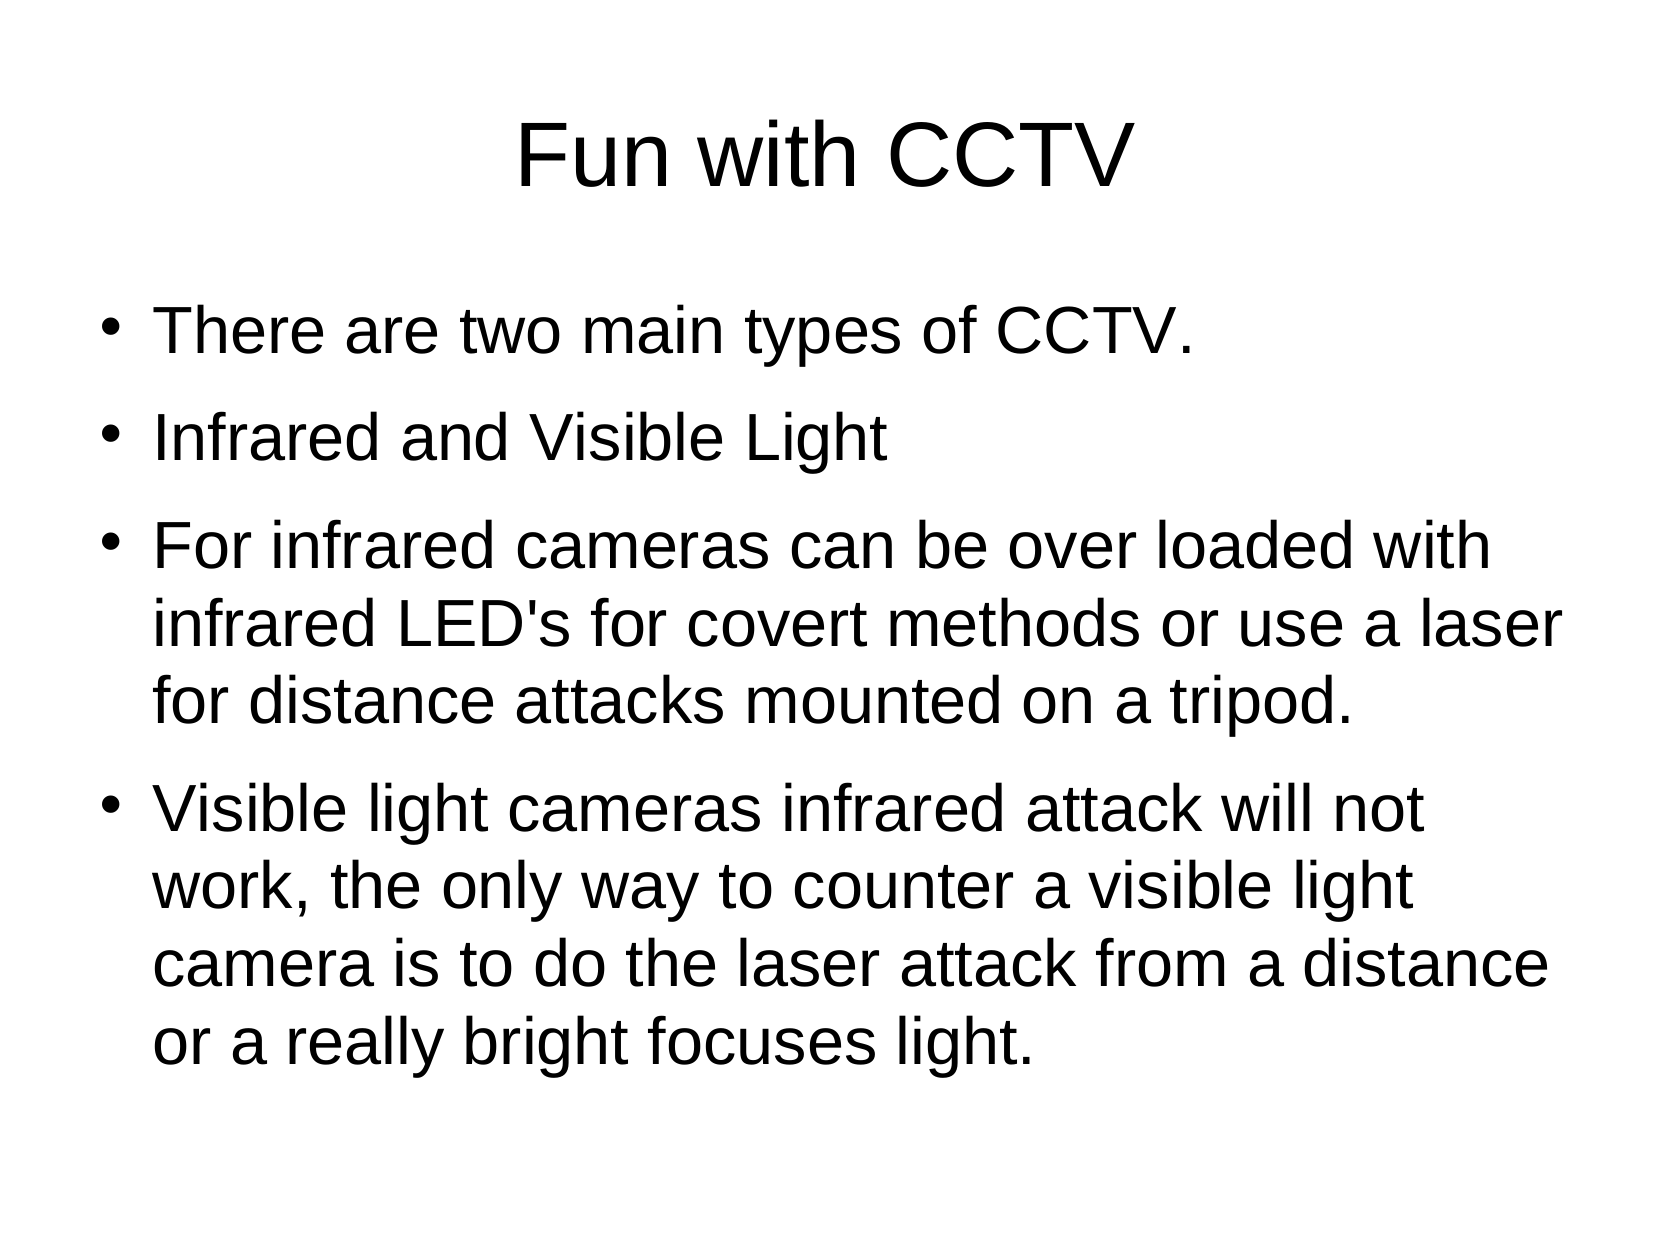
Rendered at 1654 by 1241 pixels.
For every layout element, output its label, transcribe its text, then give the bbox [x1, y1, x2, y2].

list There are two main types of CCTV. Infrared and Visible Light For infrared cameras can be over loaded with infrared LED's for covert methods or use a laser for distance attacks mounted on a tripod. Visible light cameras infrared attack will not work, the only way to counter a visible light camera is to do the laser attack from a distance or a really bright focuses light. [82, 290, 1569, 1094]
title Fun with CCTV [82, 49, 1569, 256]
